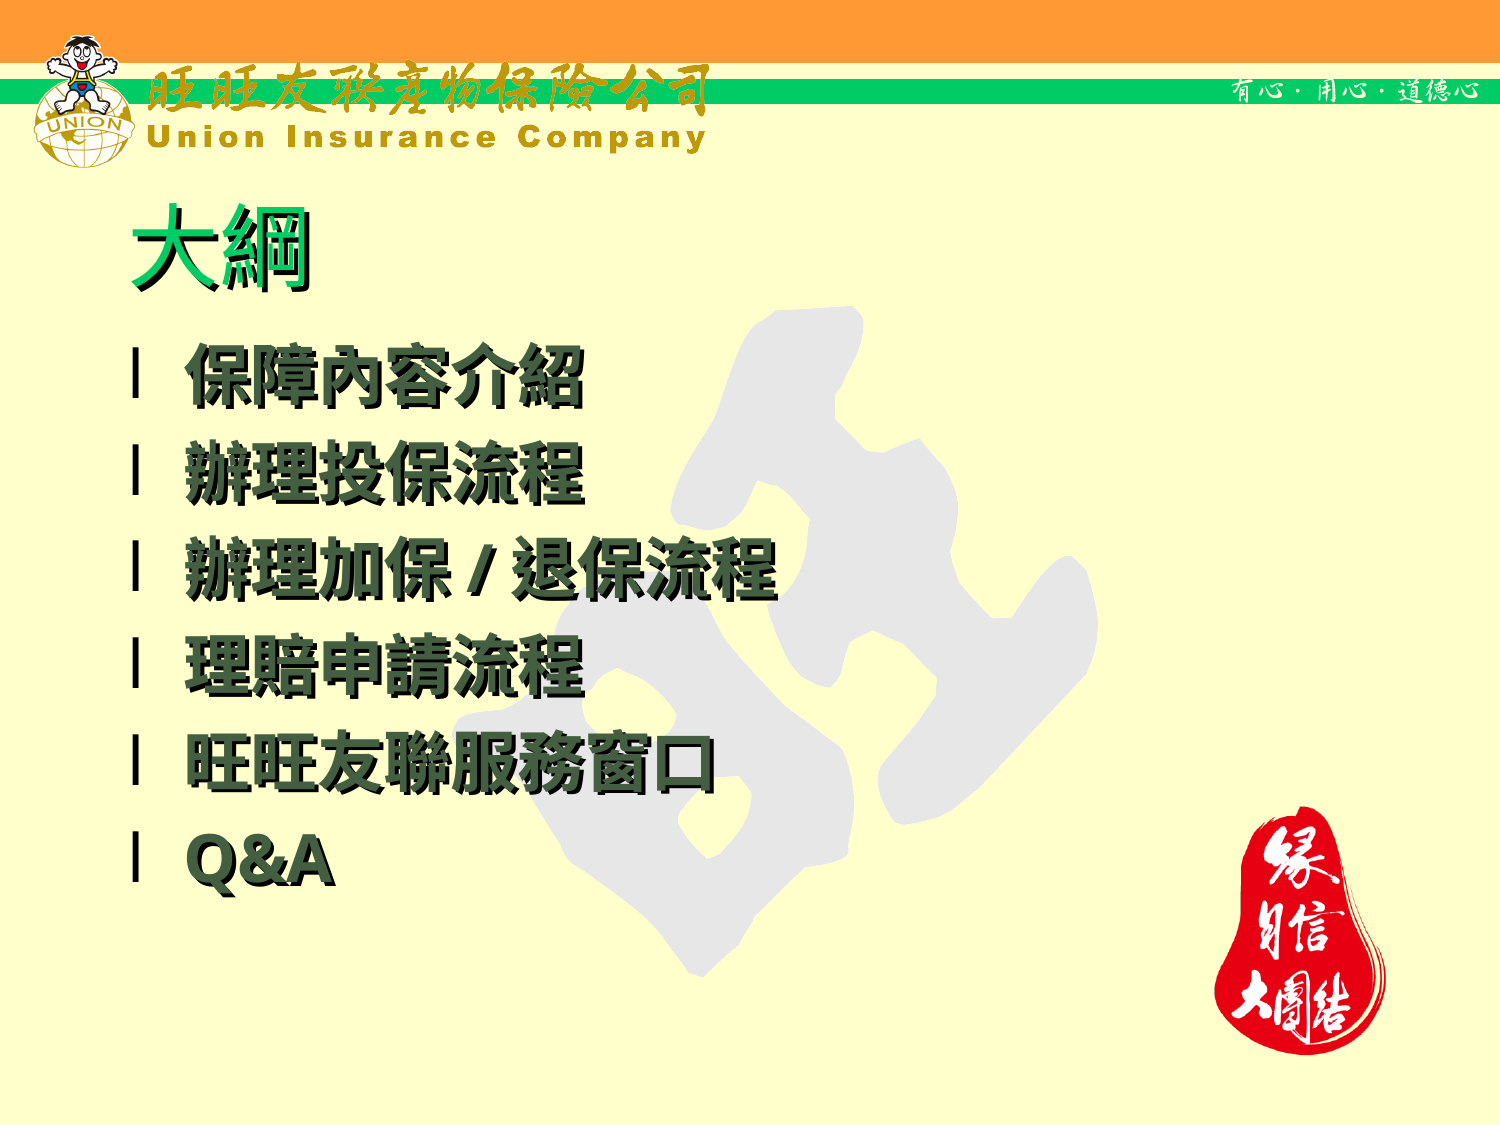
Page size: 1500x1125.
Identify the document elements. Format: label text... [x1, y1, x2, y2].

title 大綱 [112, 174, 1388, 313]
picture [1210, 798, 1390, 1062]
list 保障內容介紹 辦理投保流程 辦理加保/退保流程 理賠申請流程 旺旺友聯服務窗口 Q&A [112, 324, 1388, 1047]
